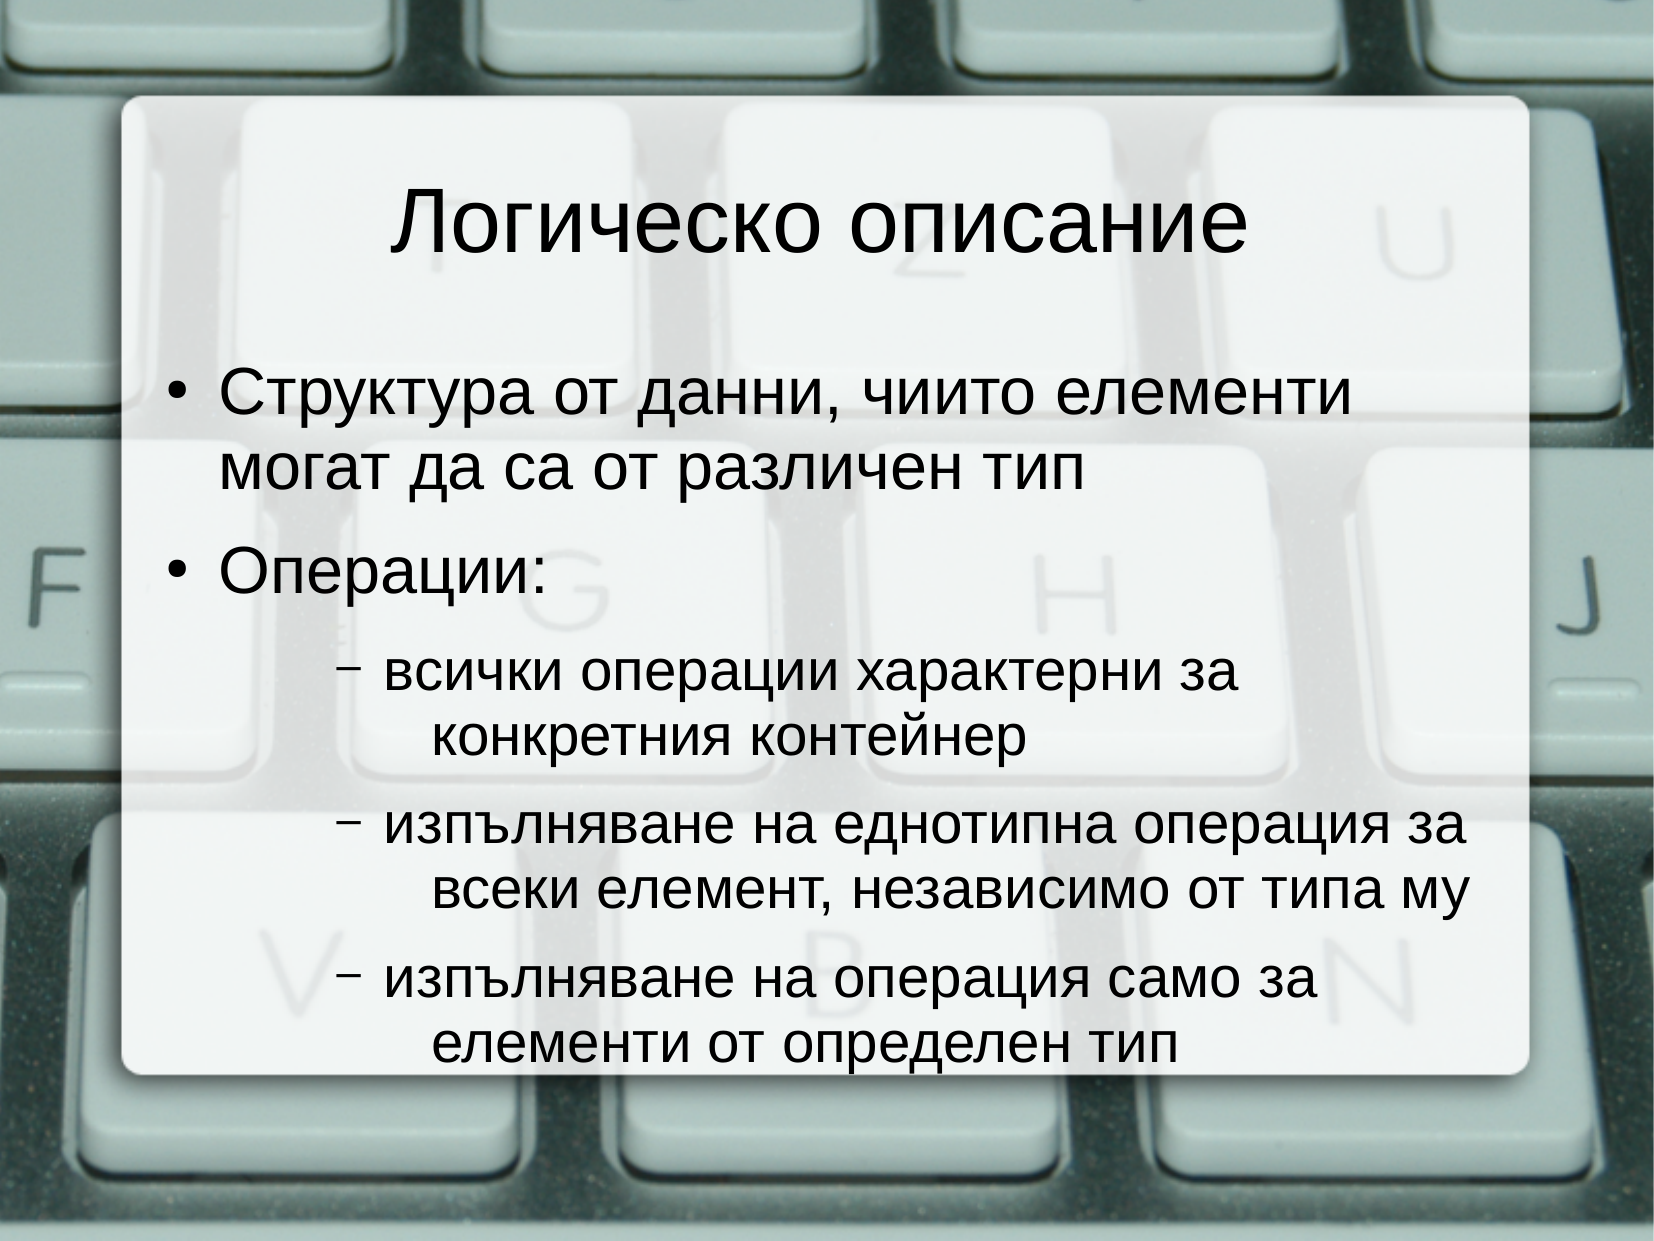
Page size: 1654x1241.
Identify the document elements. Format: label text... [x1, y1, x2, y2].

title Логическо описание [135, 117, 1506, 325]
picture [0, 0, 1654, 1241]
list Структура от данни, чиито елементи могат да са от различен тип Операции: всички операции характерни за конкретния контейнер изпълняване на еднотипна операция за всеки елемент, независимо от типа му изпълняване на операция само за елементи от определен тип [147, 354, 1506, 1075]
